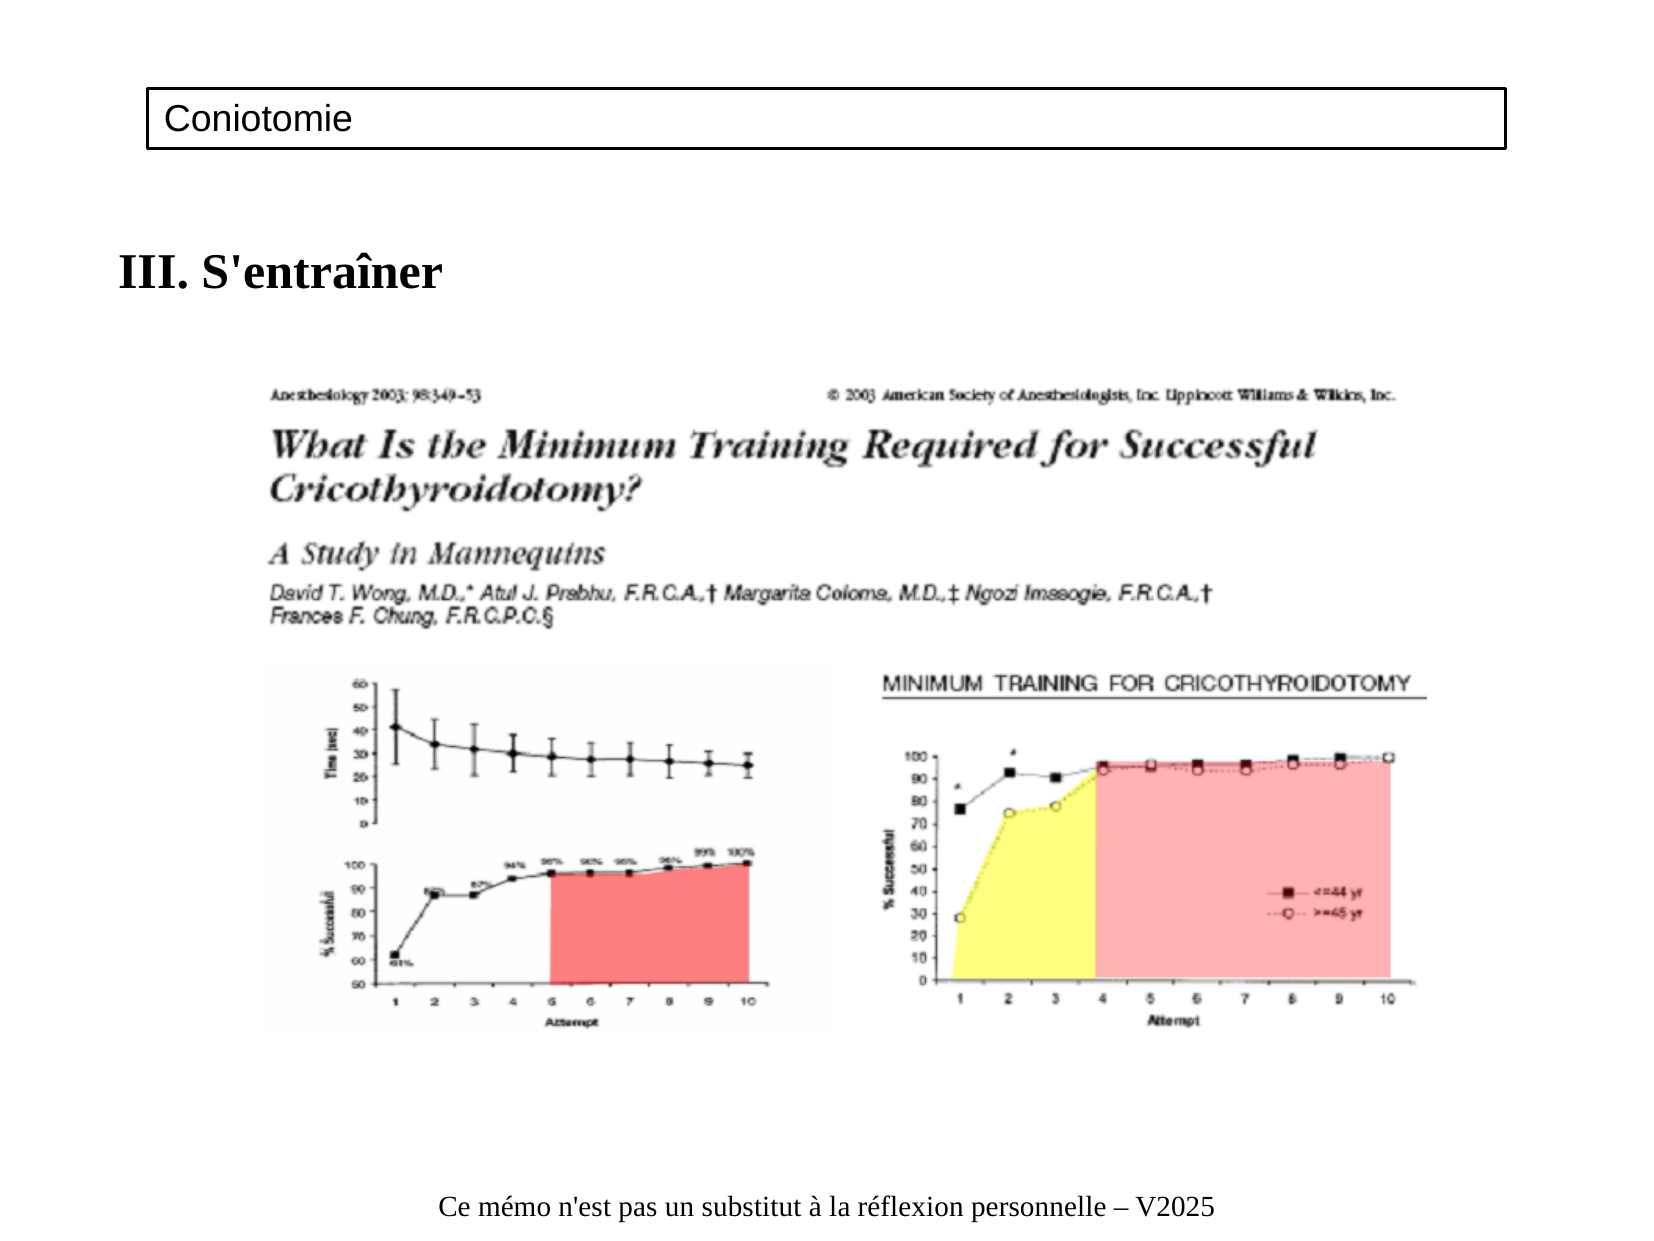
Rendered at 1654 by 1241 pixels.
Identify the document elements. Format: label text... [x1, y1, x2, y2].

text_box III. S'entraîner [103, 236, 1518, 308]
text_box Ce mémo n'est pas un substitut à la réflexion personnelle – V2025 [358, 1183, 1296, 1231]
picture [265, 383, 1427, 1034]
text_box Coniotomie [147, 88, 1506, 149]
